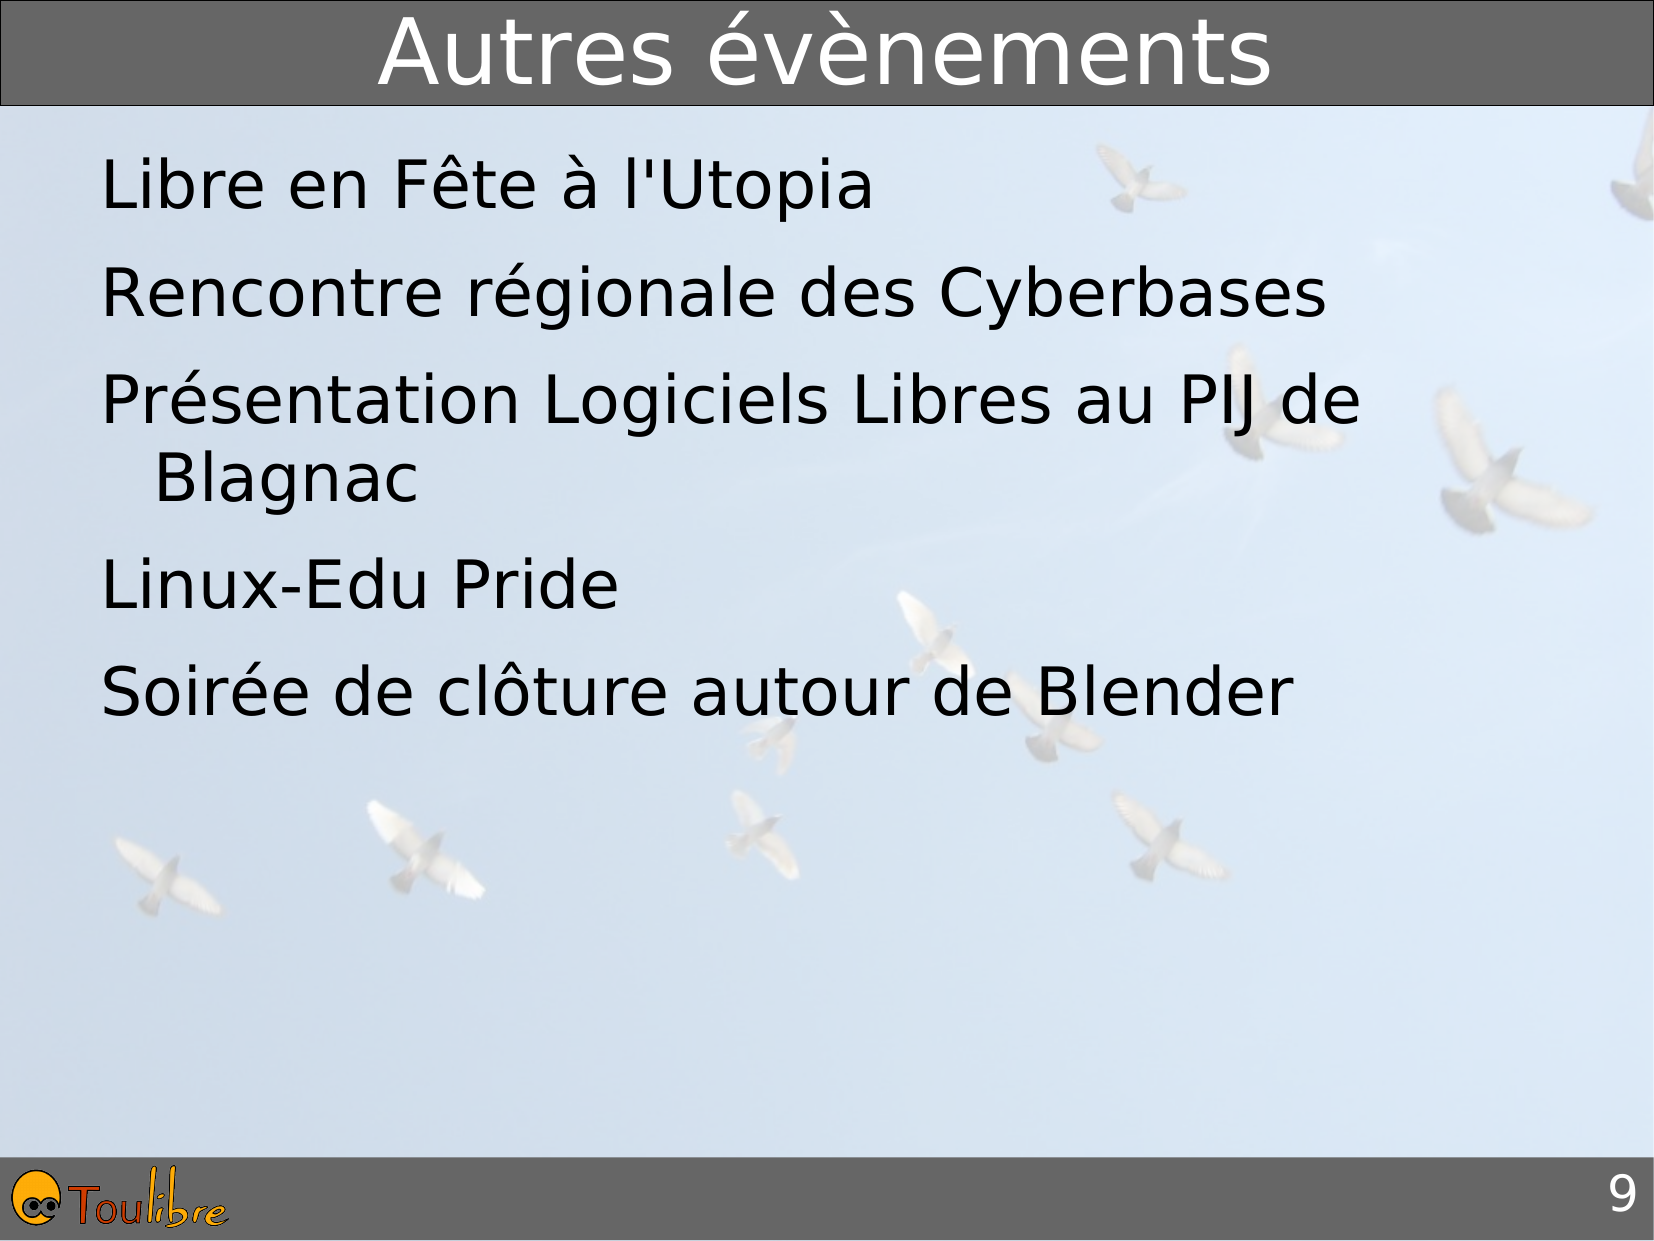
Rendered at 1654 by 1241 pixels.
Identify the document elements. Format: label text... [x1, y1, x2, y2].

list Libre en Fête à l'Utopia Rencontre régionale des Cyberbases Présentation Logiciels Libres au PIJ de Blagnac Linux-Edu Pride Soirée de clôture autour de Blender [82, 146, 1571, 1094]
title Autres évènements [0, 0, 1654, 107]
picture [11, 1165, 229, 1228]
